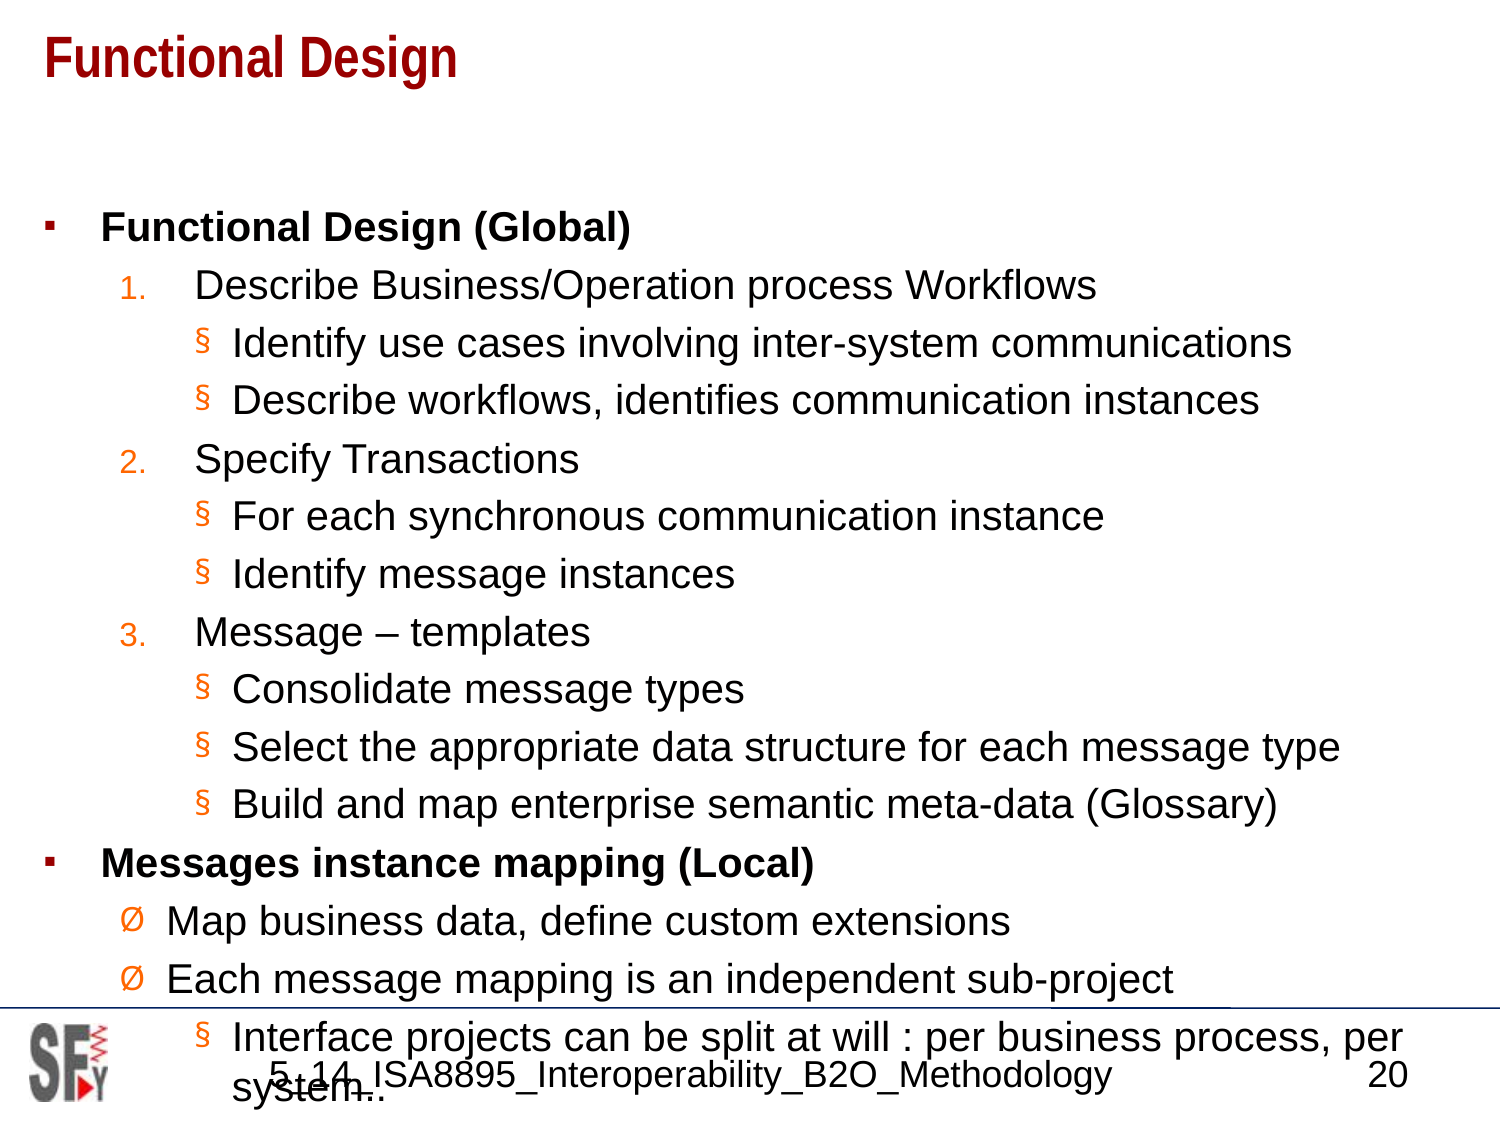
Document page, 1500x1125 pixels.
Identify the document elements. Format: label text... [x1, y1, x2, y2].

footer 5_14_ISA8895_Interoperability_B2O_Methodology [253, 1034, 1336, 1103]
title Functional Design [29, 12, 1471, 138]
picture [29, 1023, 108, 1102]
list Functional Design (Global) Describe Business/Operation process Workflows Identify use cases involving inter-system communications Describe workflows, identifies communication instances Specify Transactions For each synchronous communication instance Identify message instances Message – templates Consolidate message types Select the appropriate data structure for each message type Build and map enterprise semantic meta-data (Glossary) Messages instance mapping (Local) Map business data, define custom extensions Each message mapping is an independent sub-project Interface projects can be split at will : per business process, per system.. [29, 184, 1471, 988]
slide_number <numéro> [1352, 1034, 1490, 1103]
